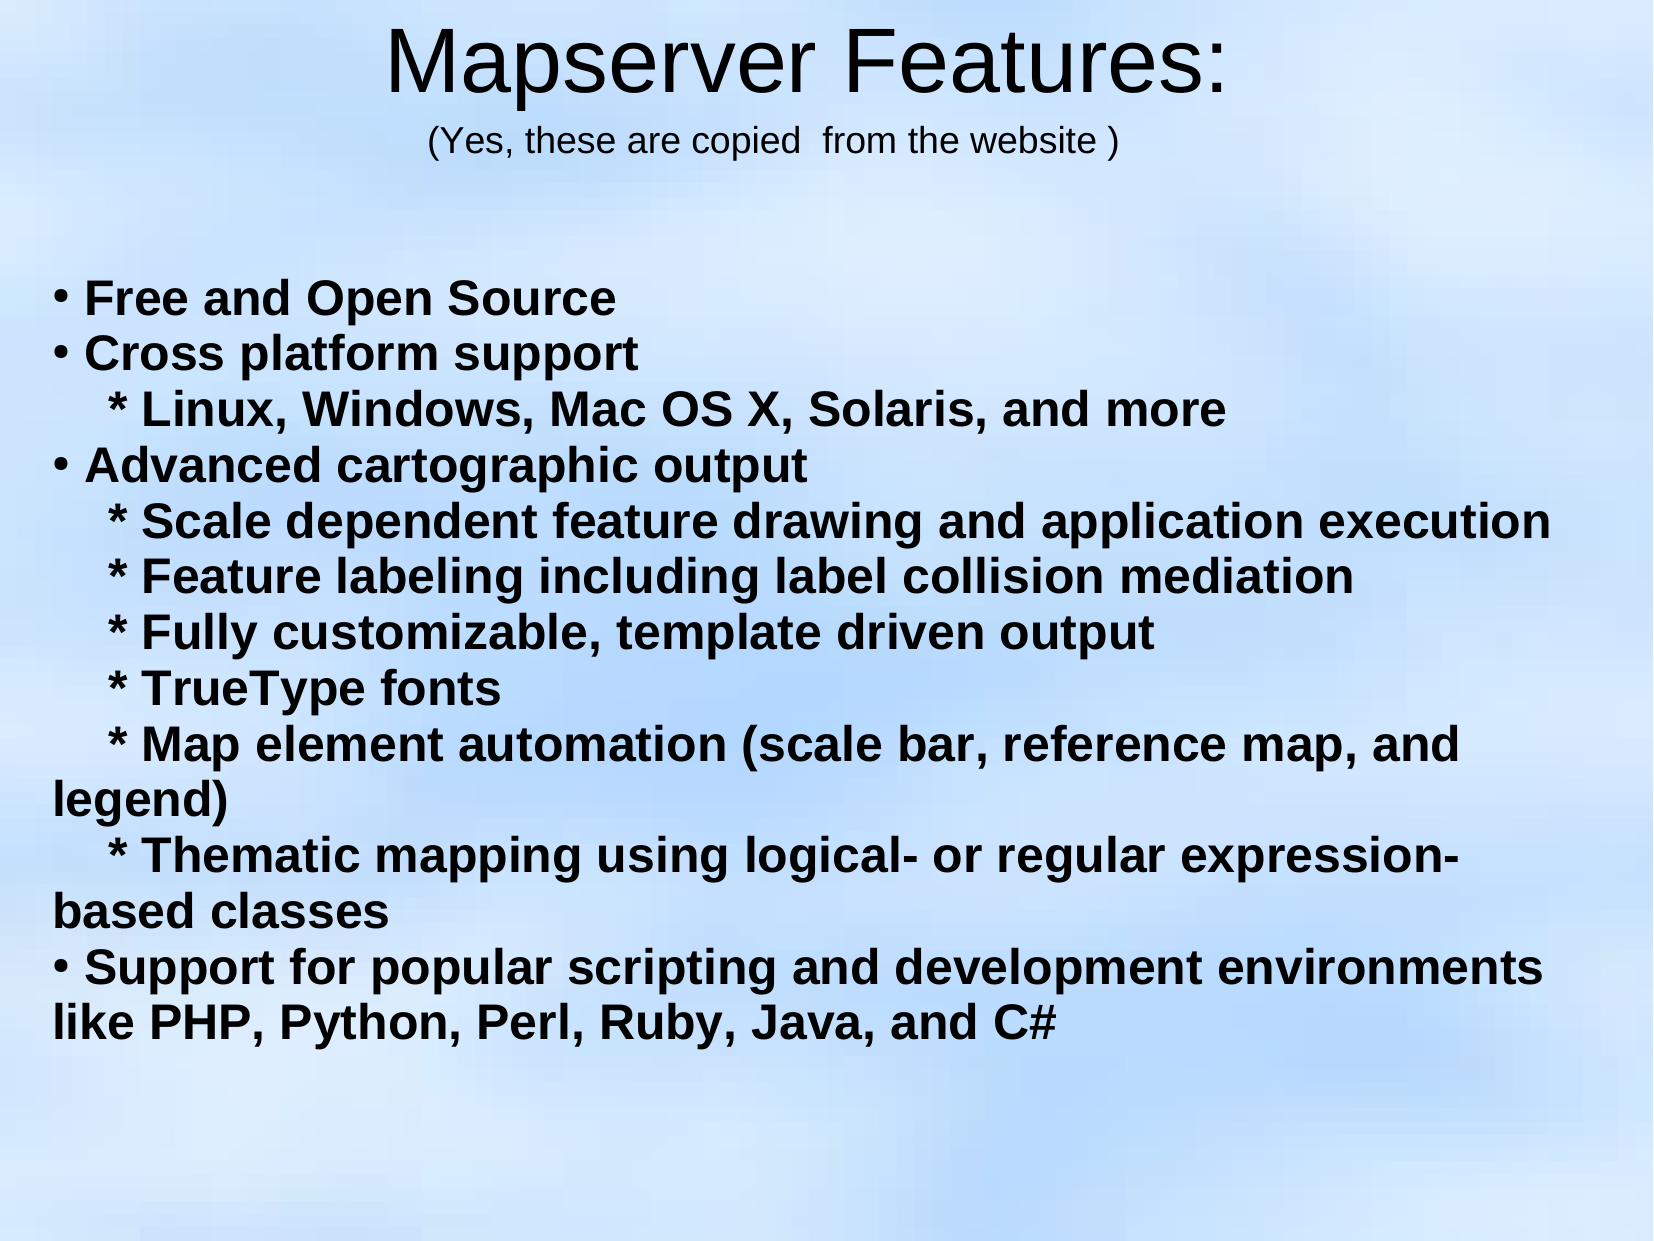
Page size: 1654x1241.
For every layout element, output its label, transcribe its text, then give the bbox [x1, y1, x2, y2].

text_box Free and Open Source Cross platform support * Linux, Windows, Mac OS X, Solaris, and more Advanced cartographic output * Scale dependent feature drawing and application execution * Feature labeling including label collision mediation * Fully customizable, template driven output * TrueType fonts * Map element automation (scale bar, reference map, and legend) * Thematic mapping using logical- or regular expression-based classes Support for popular scripting and development environments like PHP, Python, Perl, Ruby, Java, and C# [37, 262, 1575, 1132]
text_box Mapserver Features: [165, 9, 1425, 113]
picture [0, 0, 1654, 1241]
text_box (Yes, these are copied from the website ) [412, 112, 1200, 170]
